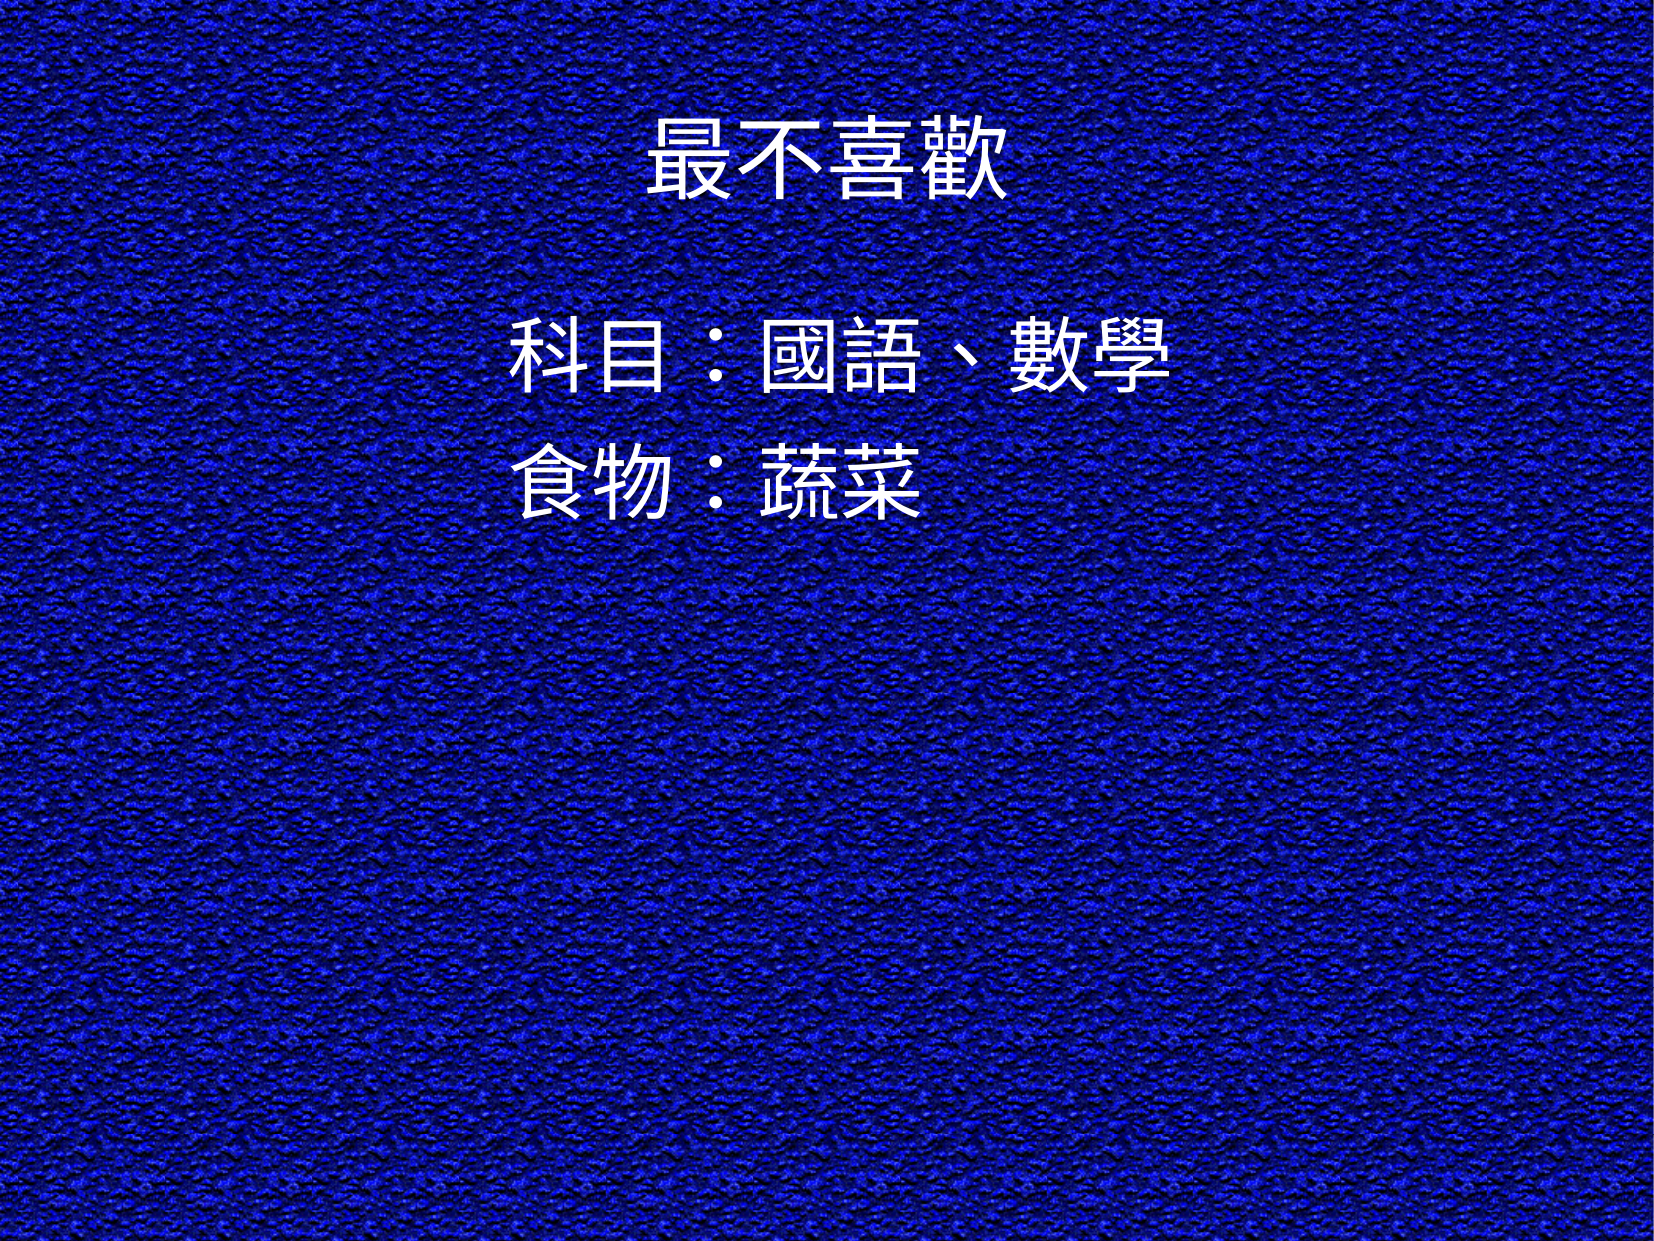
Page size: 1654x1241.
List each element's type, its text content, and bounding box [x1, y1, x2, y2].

title 最不喜歡 [82, 49, 1571, 257]
list 科目：國語、數學 食物：蔬菜 [82, 290, 1571, 1010]
picture [0, 0, 1654, 1241]
